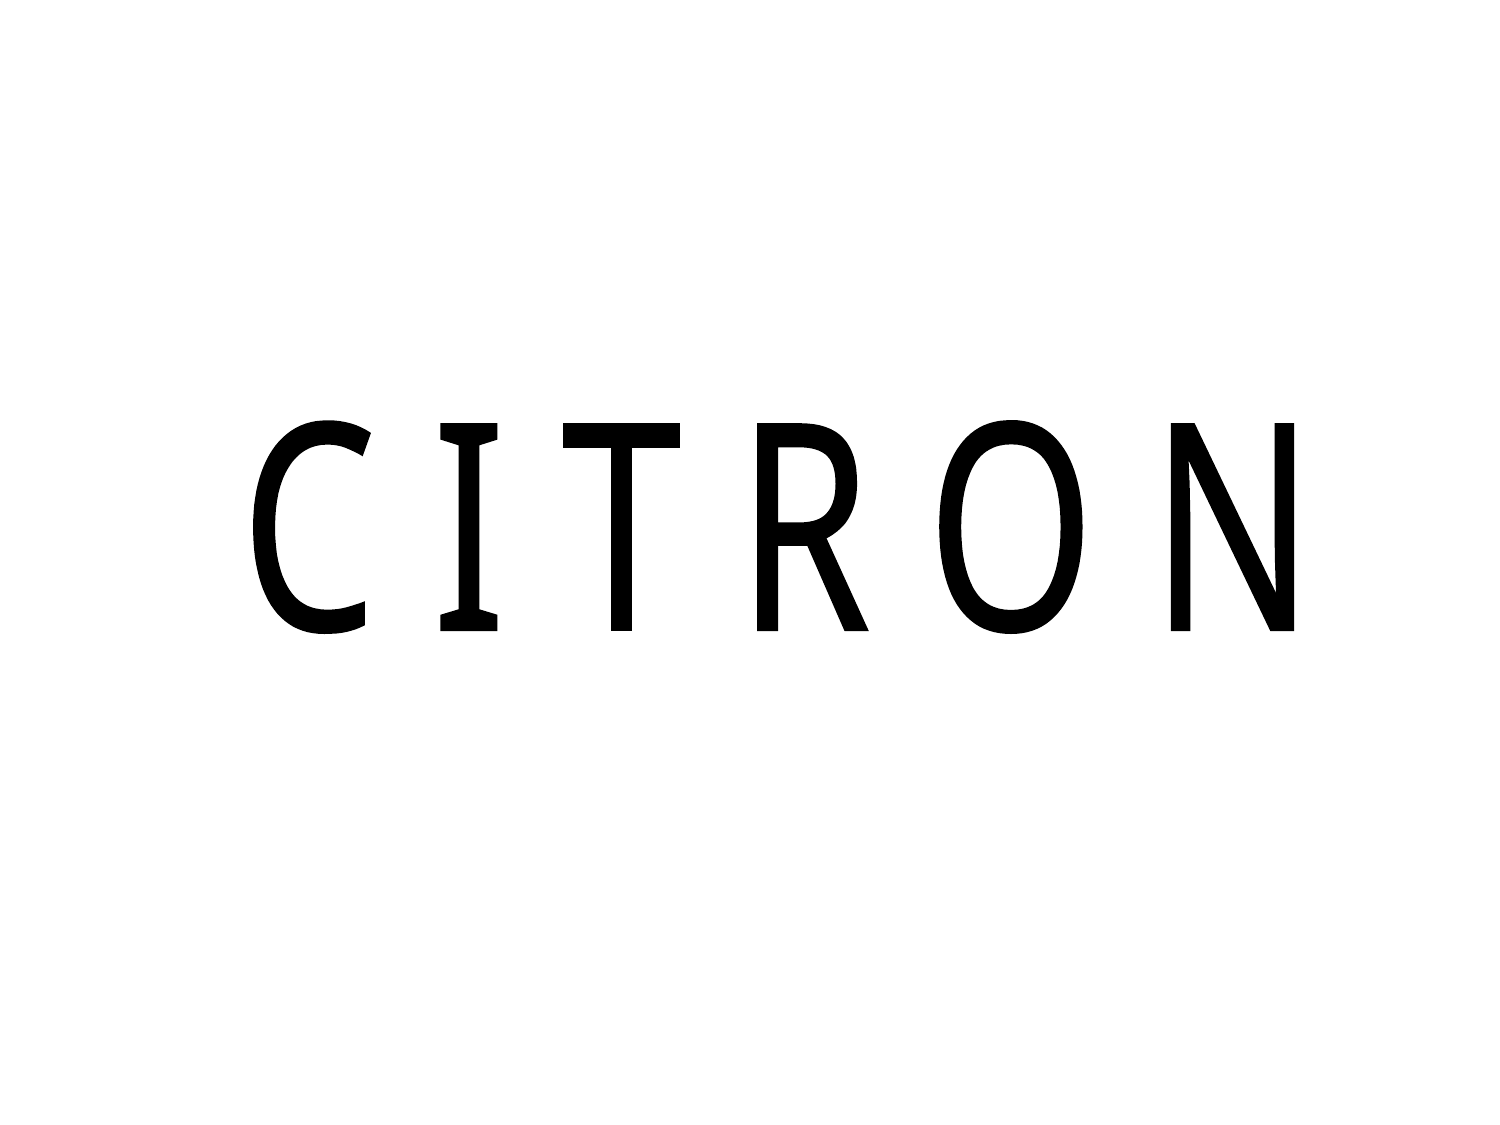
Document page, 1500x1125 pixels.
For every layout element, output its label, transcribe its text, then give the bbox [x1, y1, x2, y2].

text_box C I T R O N [939, 420, 1082, 634]
text_box C I T R O N [1171, 423, 1294, 631]
text_box C I T R O N [253, 421, 371, 634]
text_box C I T R O N [757, 423, 868, 631]
text_box C I T R O N [441, 423, 497, 631]
text_box C I T R O N [563, 423, 679, 631]
